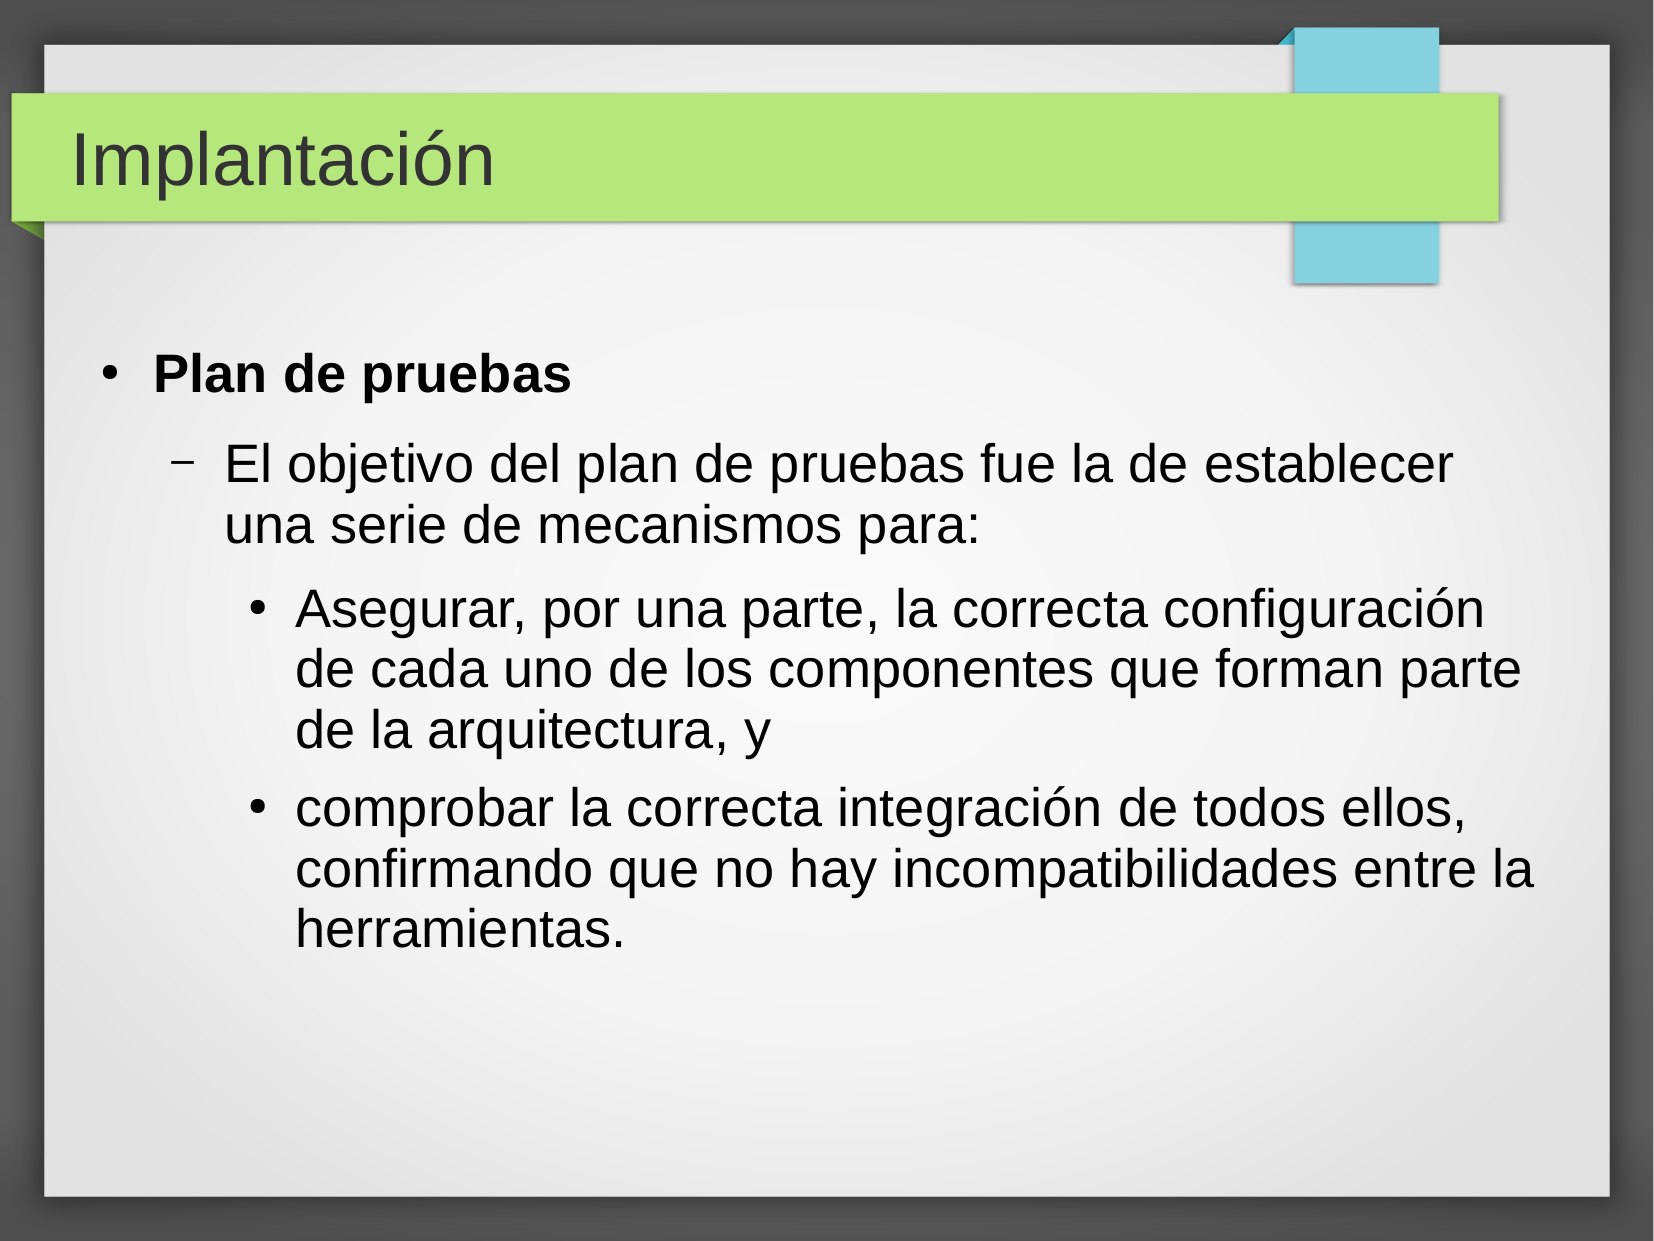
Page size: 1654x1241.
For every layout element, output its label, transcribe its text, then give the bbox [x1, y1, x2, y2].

list Plan de pruebas El objetivo del plan de pruebas fue la de establecer una serie de mecanismos para: Asegurar, por una parte, la correcta configuración de cada uno de los componentes que forman parte de la arquitectura, y comprobar la correcta integración de todos ellos, confirmando que no hay incompatibilidades entre la herramientas. [82, 343, 1538, 1063]
title Implantación [70, 106, 1229, 213]
picture [0, 0, 1654, 1241]
